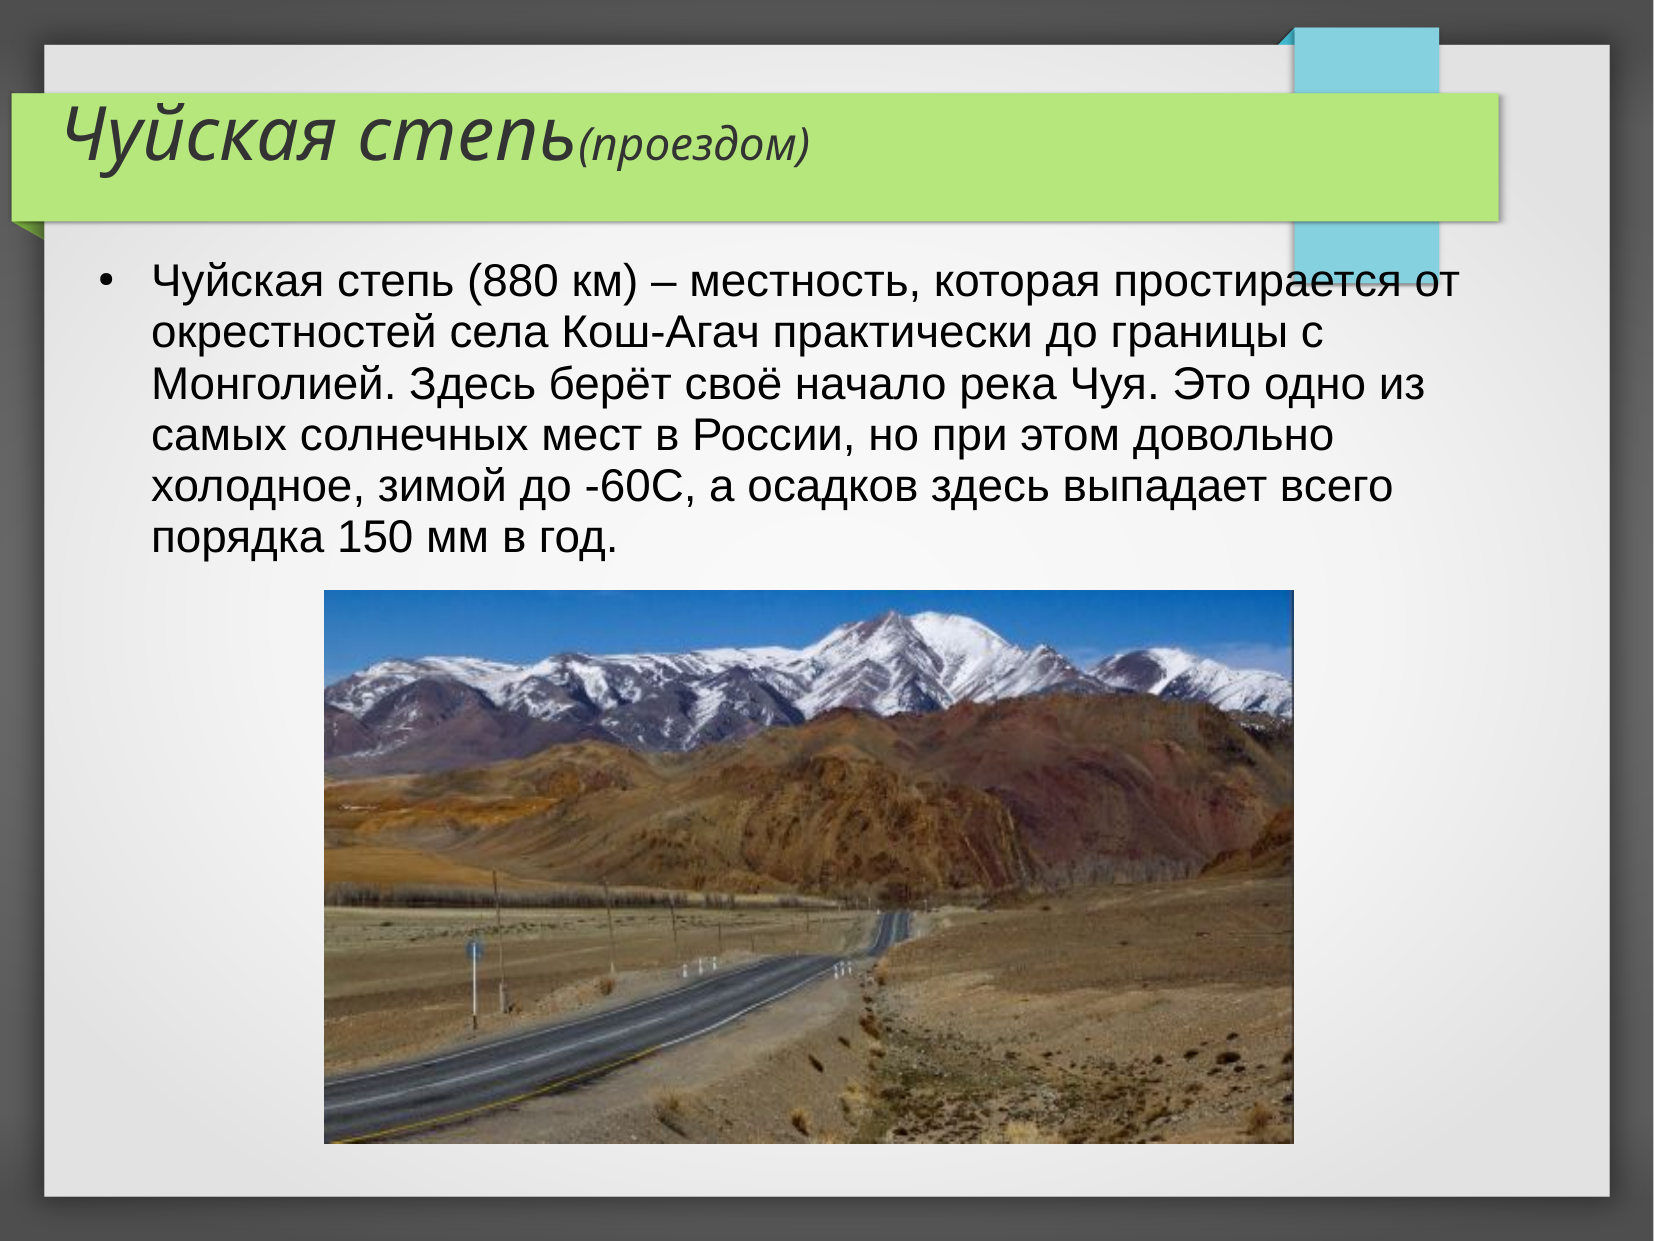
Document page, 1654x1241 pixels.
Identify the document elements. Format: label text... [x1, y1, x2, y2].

list Чуйская степь (880 км) – местность, которая простирается от окрестностей села Кош-Агач практически до границы с Монголией. Здесь берёт своё начало река Чуя. Это одно из самых солнечных мест в России, но при этом довольно холодное, зимой до -60С, а осадков здесь выпадает всего порядка 150 мм в год. [80, 255, 1536, 975]
picture [0, 0, 1654, 1241]
title Чуйская степь(проездом) [59, 92, 1217, 296]
